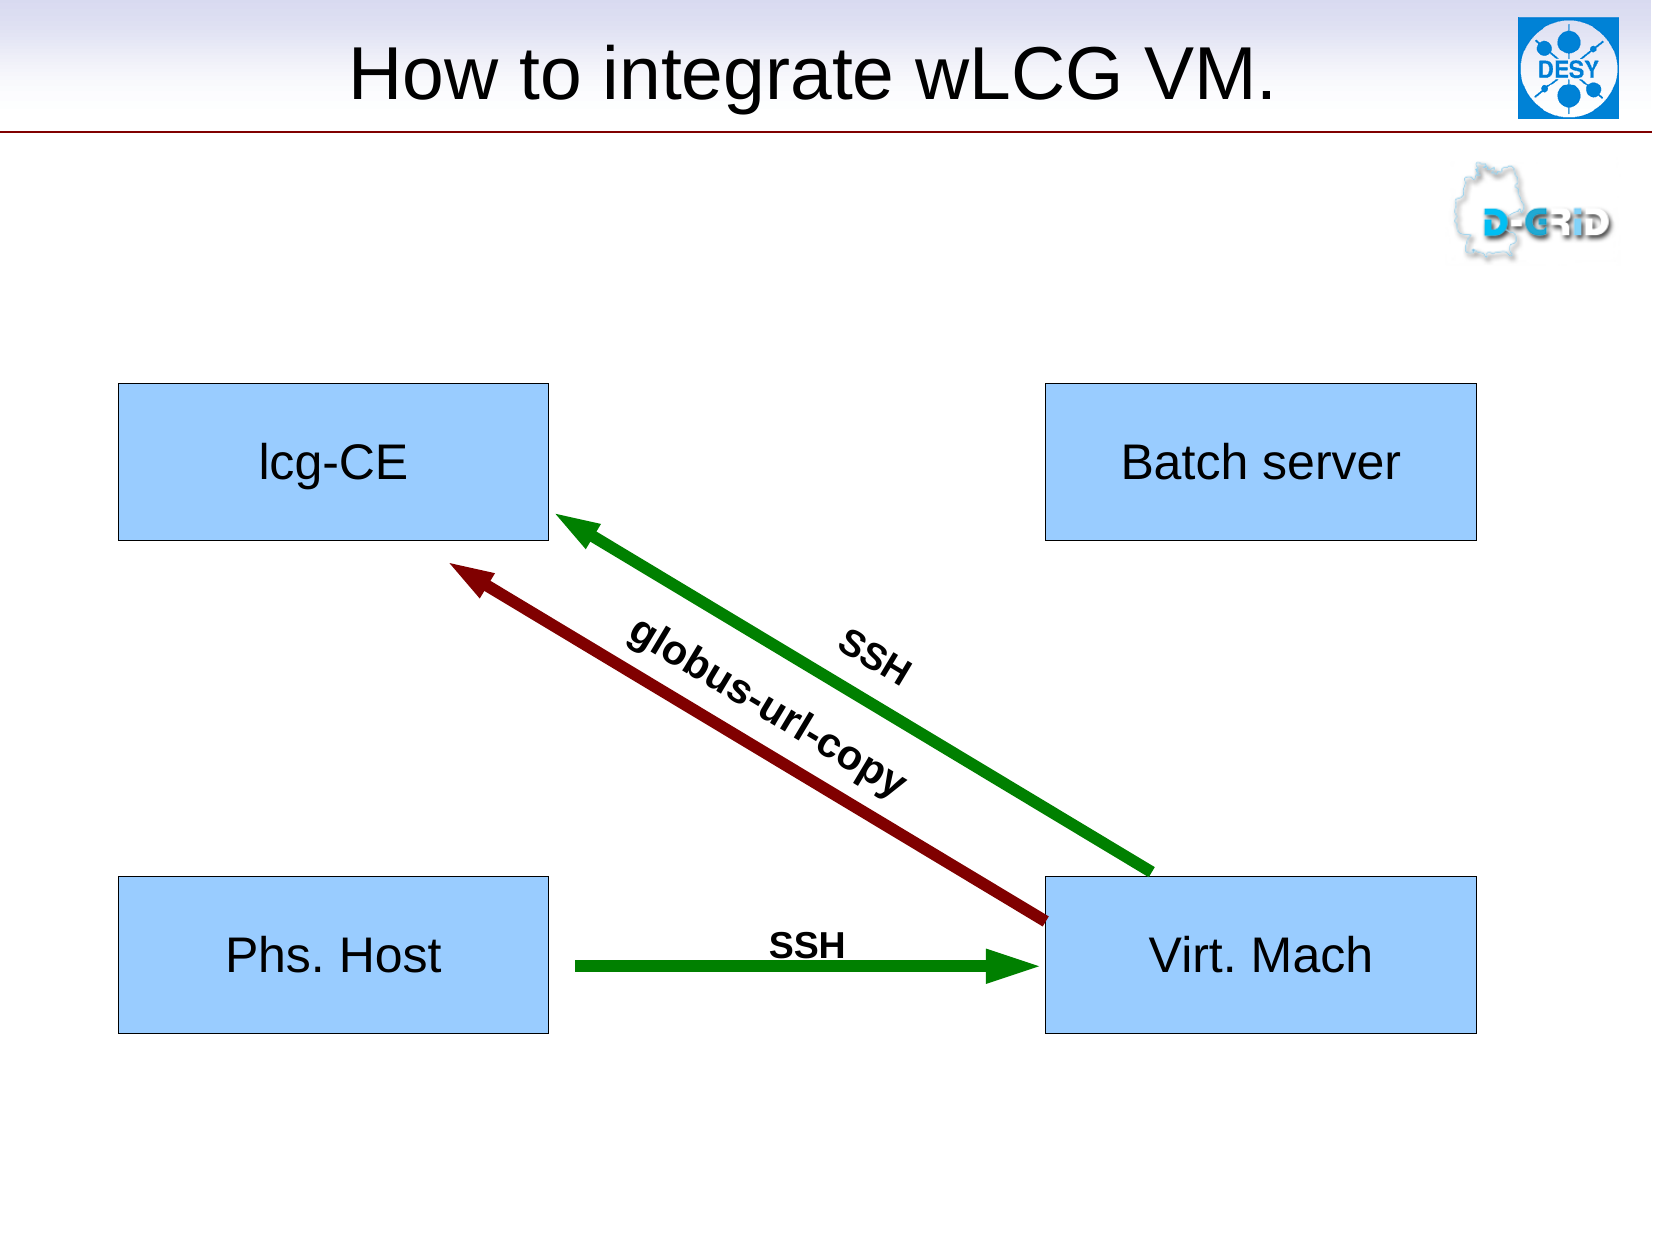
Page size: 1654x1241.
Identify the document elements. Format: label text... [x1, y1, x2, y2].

text_box Batch server [1045, 383, 1477, 541]
title How to integrate wLCG VM. [82, 0, 1565, 148]
picture [1565, 17, 1619, 119]
text_box Virt. Mach [1045, 876, 1477, 1034]
picture [1417, 147, 1646, 266]
text_box lcg-CE [118, 383, 549, 541]
text_box Phs. Host [118, 876, 549, 1034]
